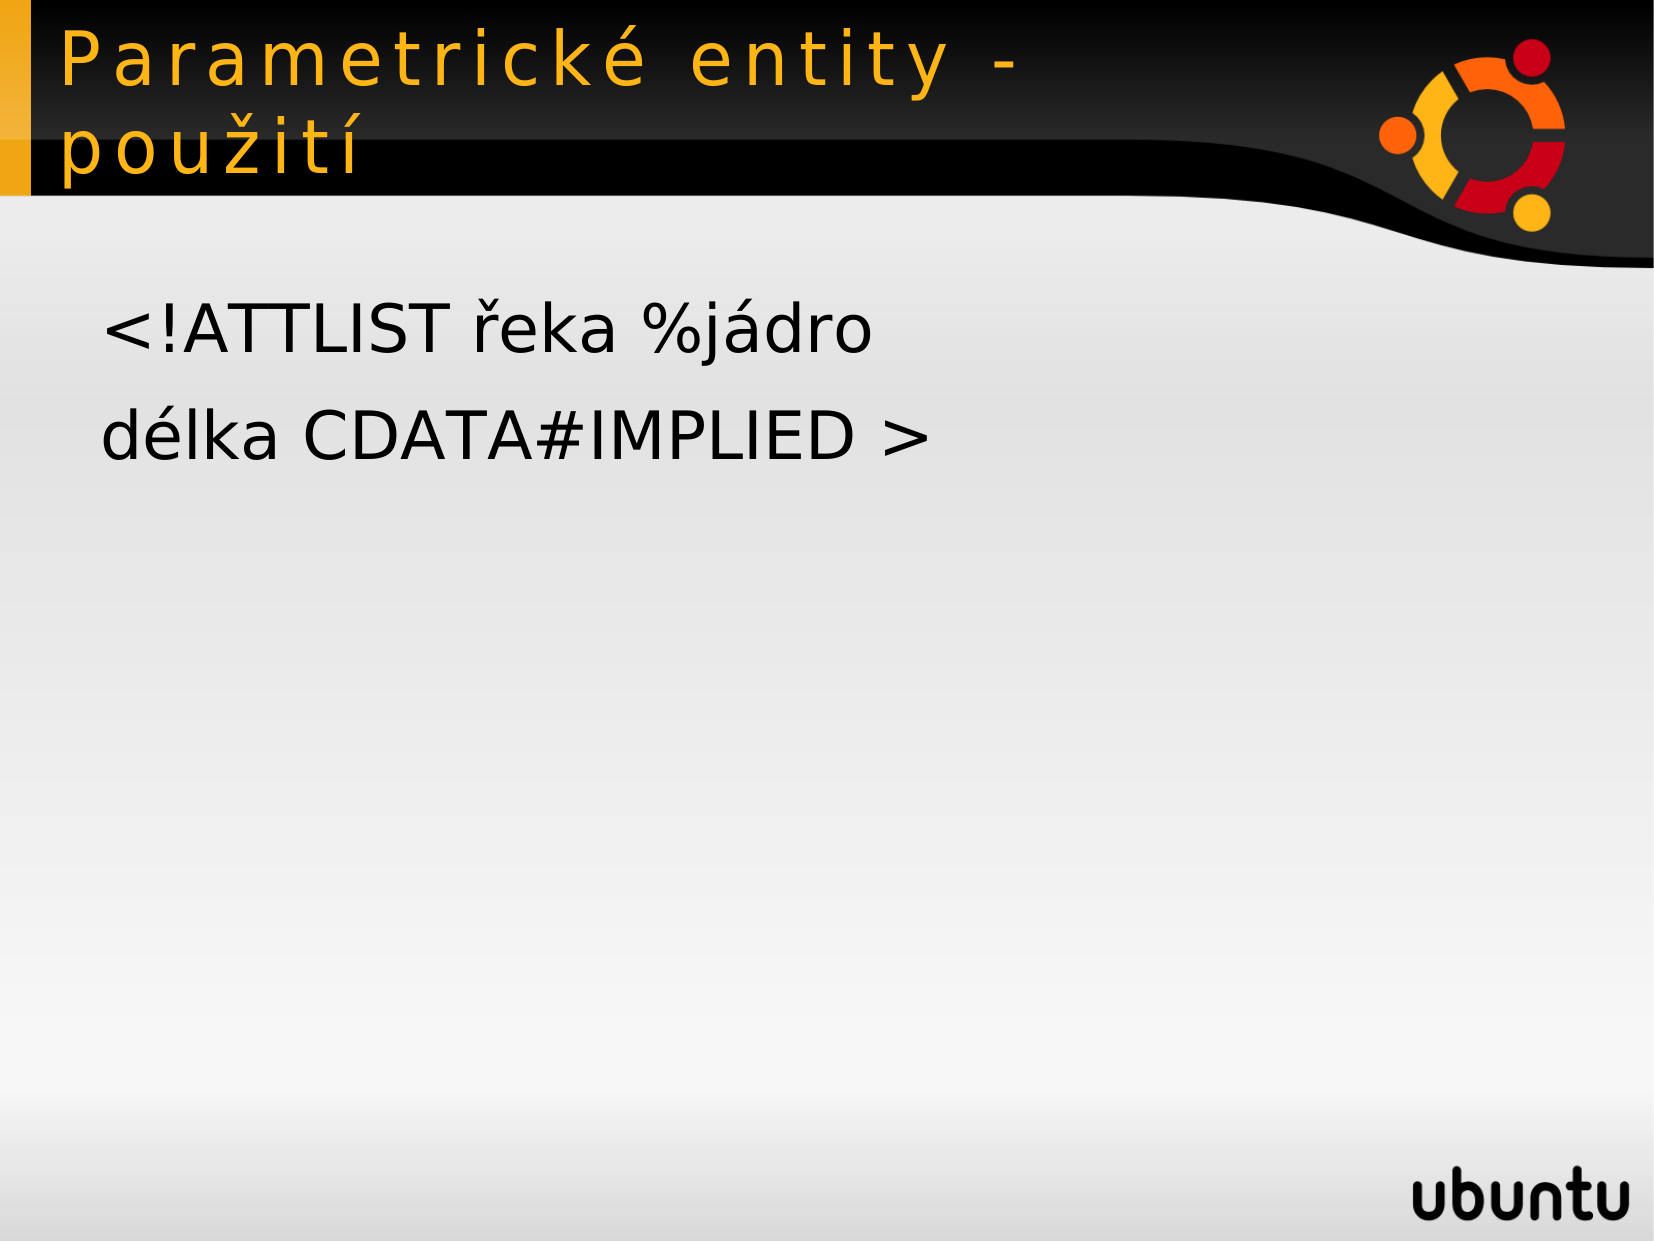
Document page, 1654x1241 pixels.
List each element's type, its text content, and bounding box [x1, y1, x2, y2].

list <!ATTLIST řeka %jádro délka CDATA#IMPLIED > [82, 290, 1571, 1109]
picture [0, 0, 1654, 1241]
title Parametrické entity - použití [59, 16, 1270, 191]
